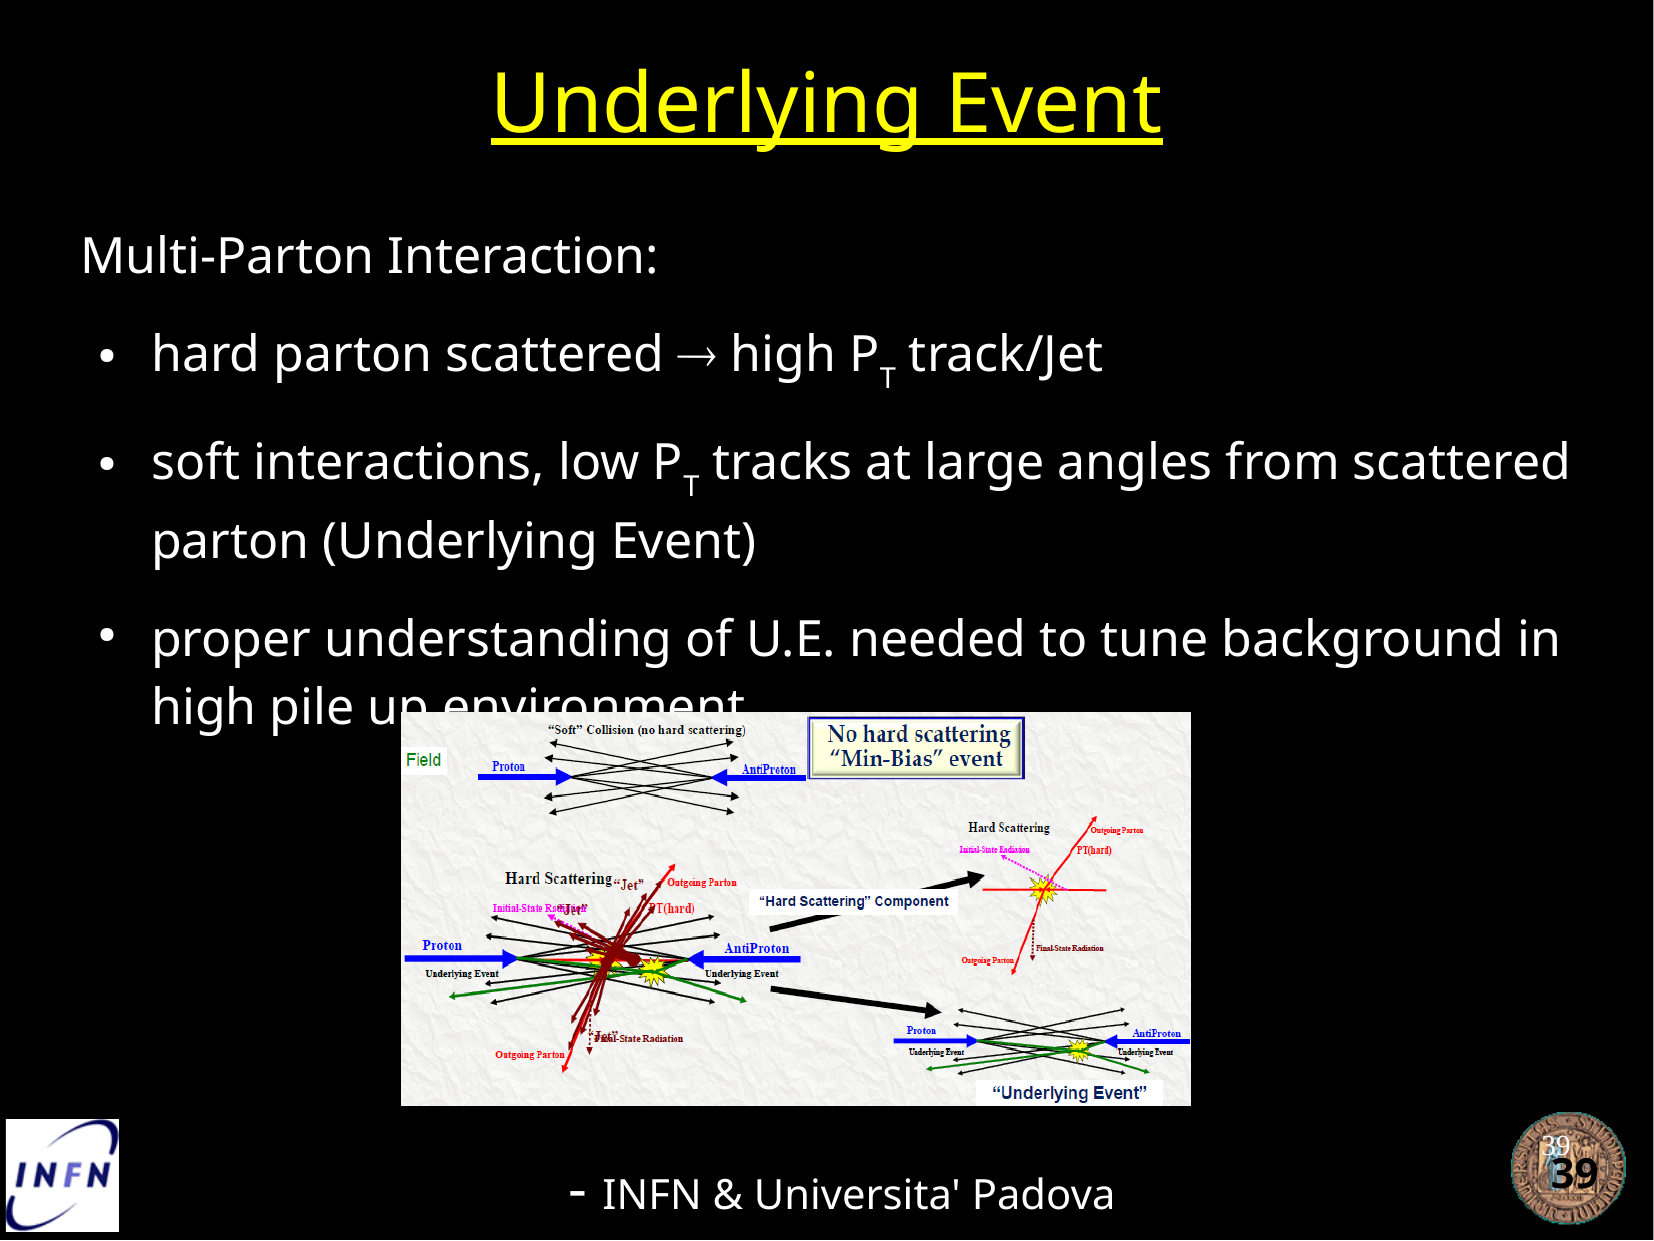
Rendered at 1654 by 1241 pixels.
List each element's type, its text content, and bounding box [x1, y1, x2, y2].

picture [401, 712, 1191, 1106]
title Underlying Event [380, 43, 1273, 157]
picture [1511, 1111, 1626, 1226]
picture [5, 1119, 119, 1232]
list Multi-Parton Interaction: hard parton scattered ® high PT track/Jet soft interactions, low PT tracks at large angles from scattered parton (Underlying Event) proper understanding of U.E. needed to tune background in high pile up environment [80, 220, 1576, 1127]
